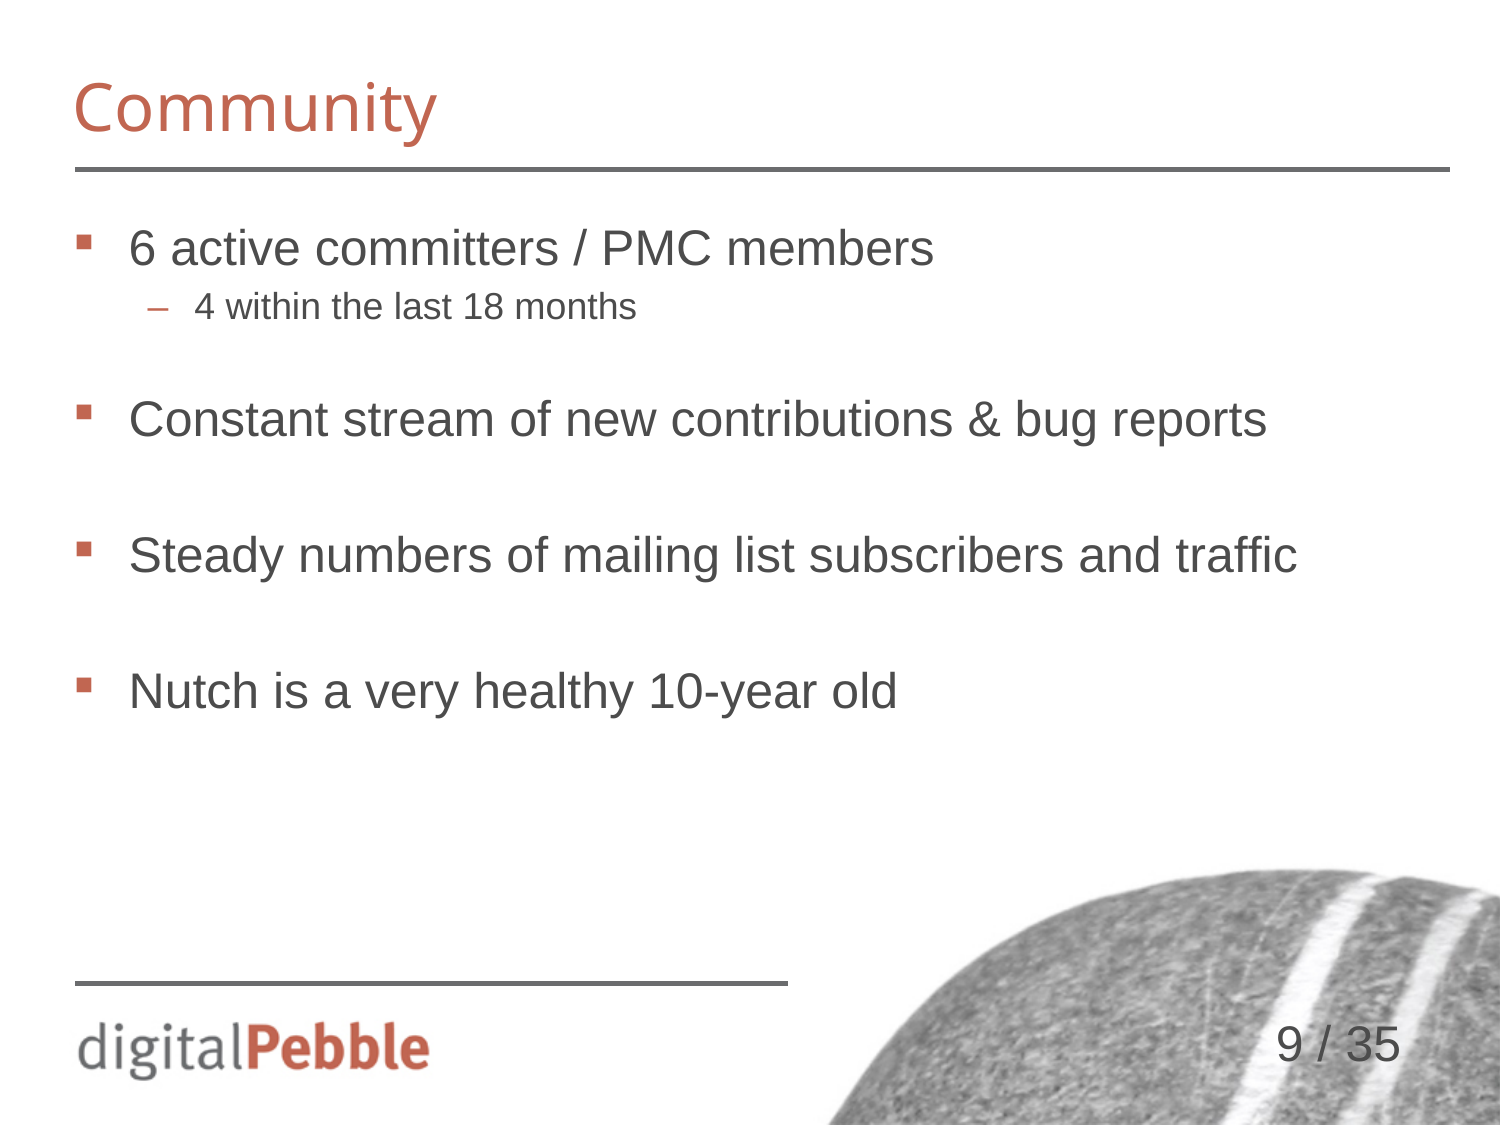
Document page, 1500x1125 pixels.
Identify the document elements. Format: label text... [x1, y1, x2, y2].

picture [0, 0, 1500, 1125]
title Community [57, 37, 1438, 174]
list 6 active committers / PMC members 4 within the last 18 months Constant stream of new contributions & bug reports Steady numbers of mailing list subscribers and traffic Nutch is a very healthy 10-year old [57, 212, 1438, 955]
